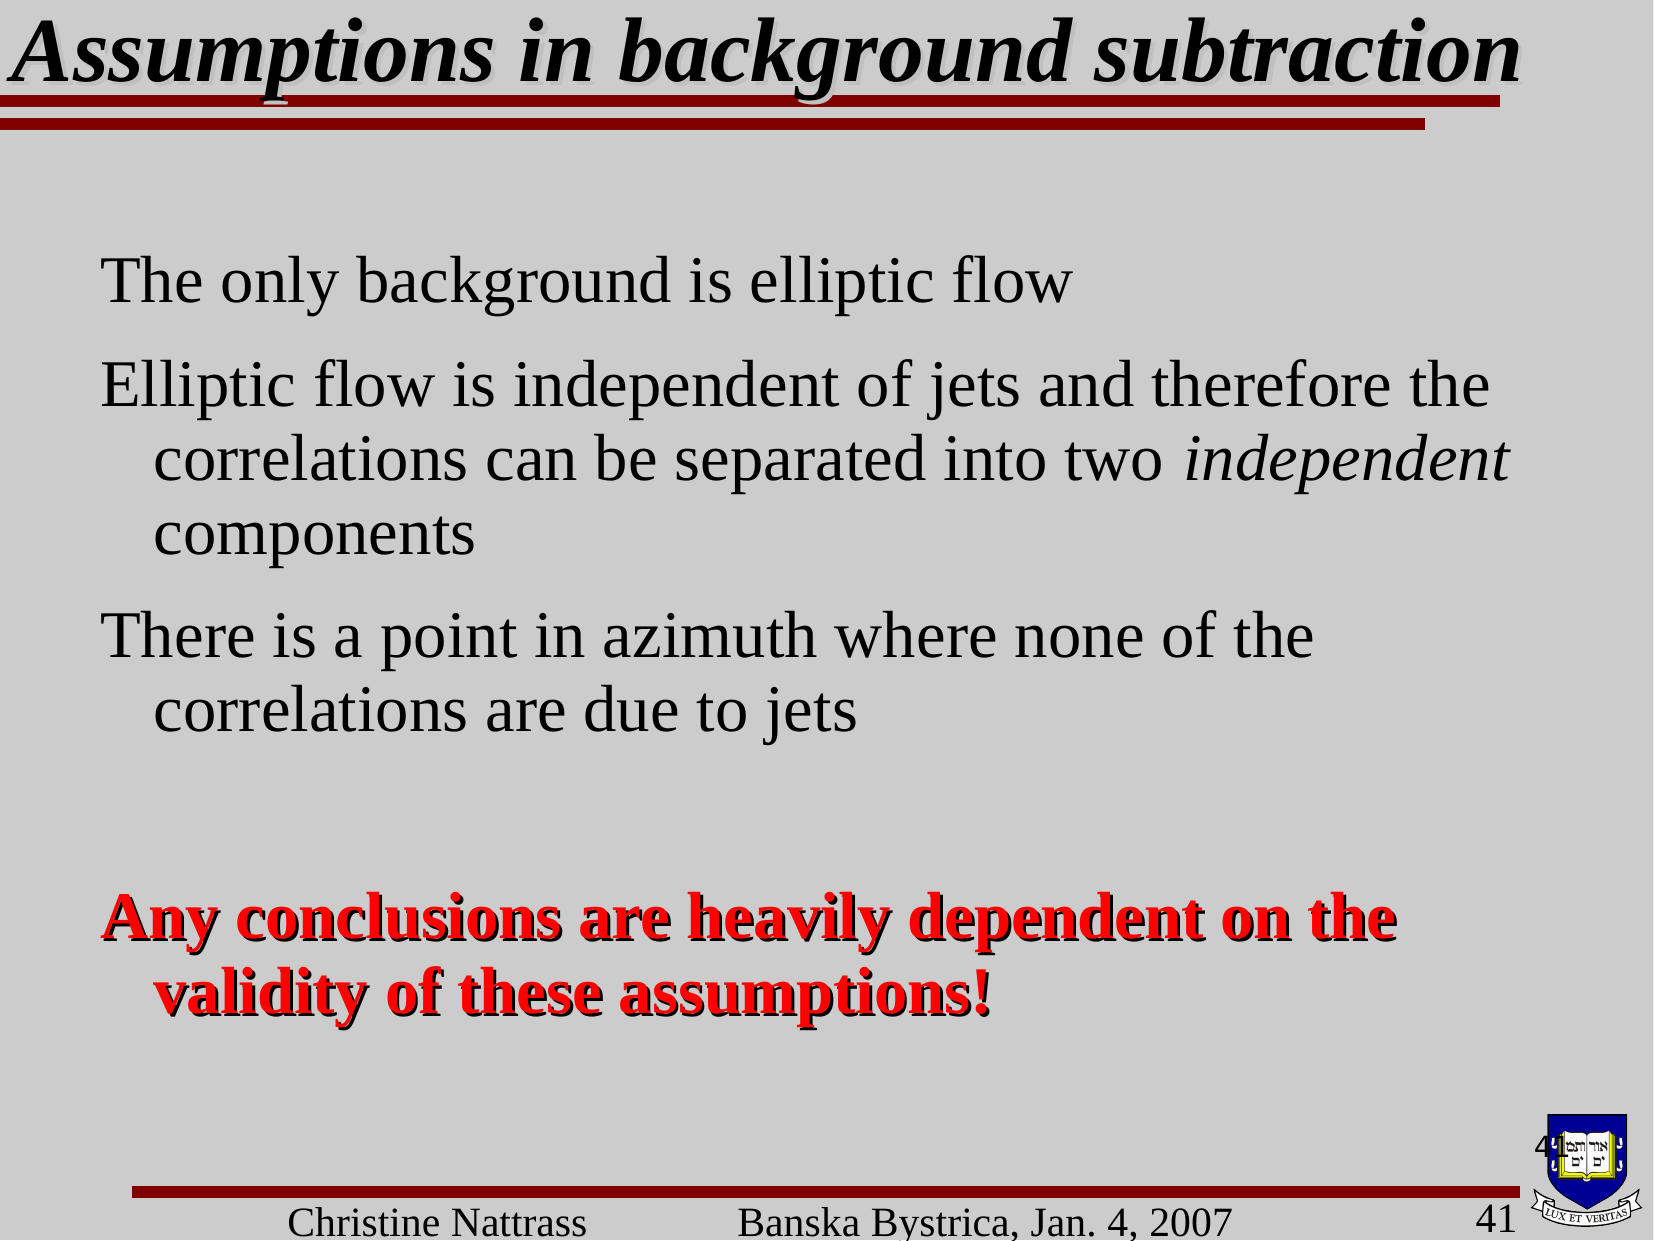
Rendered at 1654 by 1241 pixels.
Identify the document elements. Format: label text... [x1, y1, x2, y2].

title Assumptions in background subtraction [11, 0, 1654, 102]
picture [1530, 1114, 1643, 1227]
list The only background is elliptic flow Elliptic flow is independent of jets and therefore the correlations can be separated into two independent components There is a point in azimuth where none of the correlations are due to jets Any conclusions are heavily dependent on the validity of these assumptions! [82, 242, 1571, 1047]
